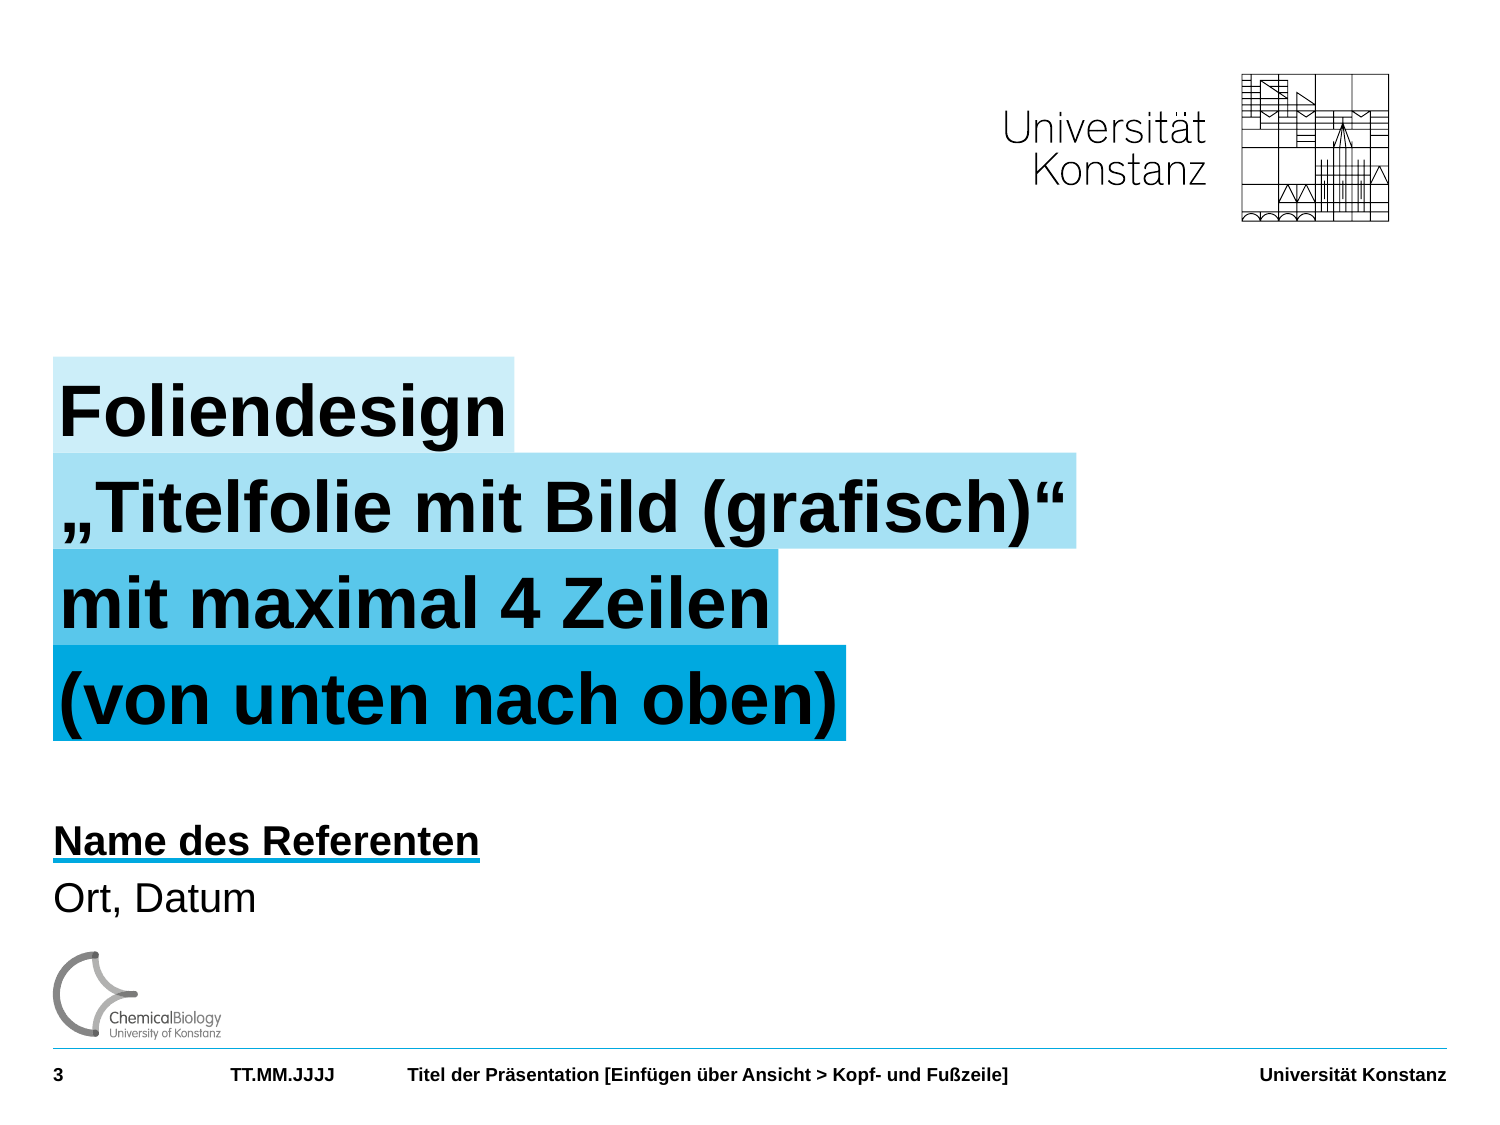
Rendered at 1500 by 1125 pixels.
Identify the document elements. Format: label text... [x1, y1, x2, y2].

text_box Foliendesign [53, 356, 515, 453]
title Name des Referenten [53, 797, 1093, 865]
text_box „Titelfolie mit Bild (grafisch)“ [53, 452, 1077, 549]
list Ort, Datum [53, 819, 1092, 922]
text_box mit maximal 4 Zeilen [53, 549, 779, 645]
text_box (von unten nach oben) [53, 644, 847, 741]
